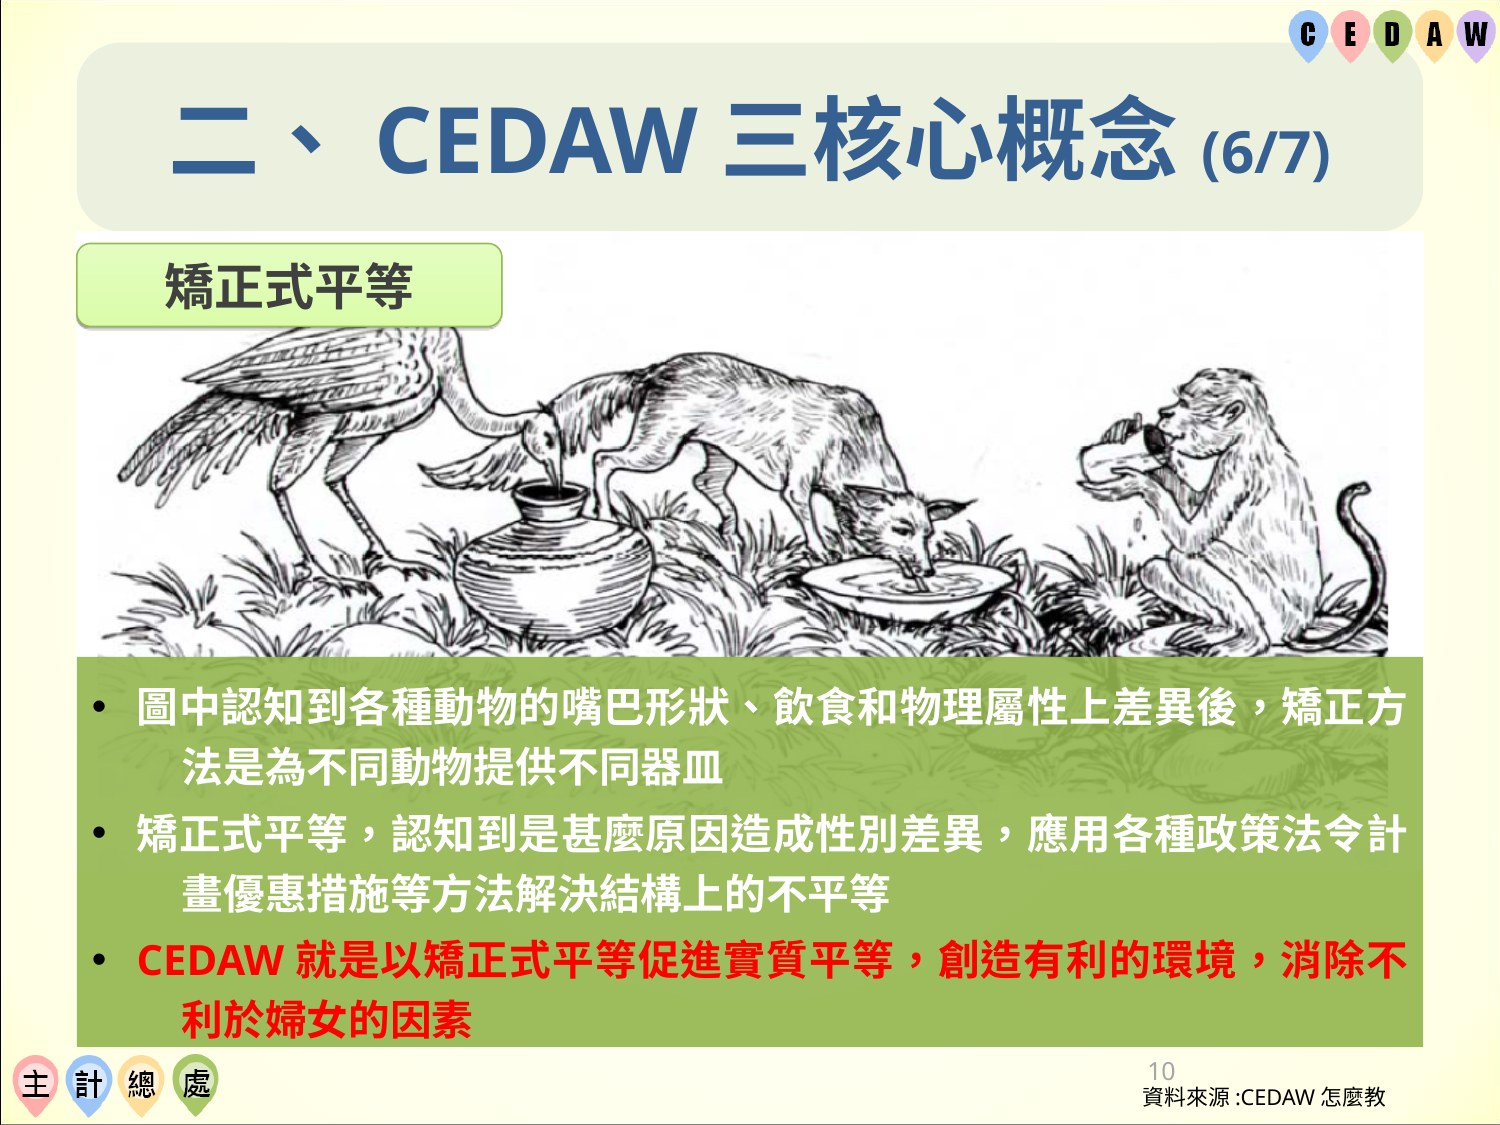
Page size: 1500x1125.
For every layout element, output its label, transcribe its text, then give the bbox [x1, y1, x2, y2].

text_box 矯正式平等 [76, 243, 502, 327]
picture [76, 231, 1424, 663]
title 二、CEDAW三核心概念(6/7) [75, 42, 1426, 231]
text_box 資料來源:CEDAW怎麼教 [1127, 1076, 1465, 1118]
text_box [1132, 1042, 1483, 1103]
text_box 圖中認知到各種動物的嘴巴形狀、飲食和物理屬性上差異後，矯正方法是為不同動物提供不同器皿 矯正式平等，認知到是甚麼原因造成性別差異，應用各種政策法令計畫優惠措施等方法解決結構上的不平等 CEDAW就是以矯正式平等促進實質平等，創造有利的環境，消除不利於婦女的因素 [76, 663, 1424, 1051]
text_box [77, 657, 1423, 663]
